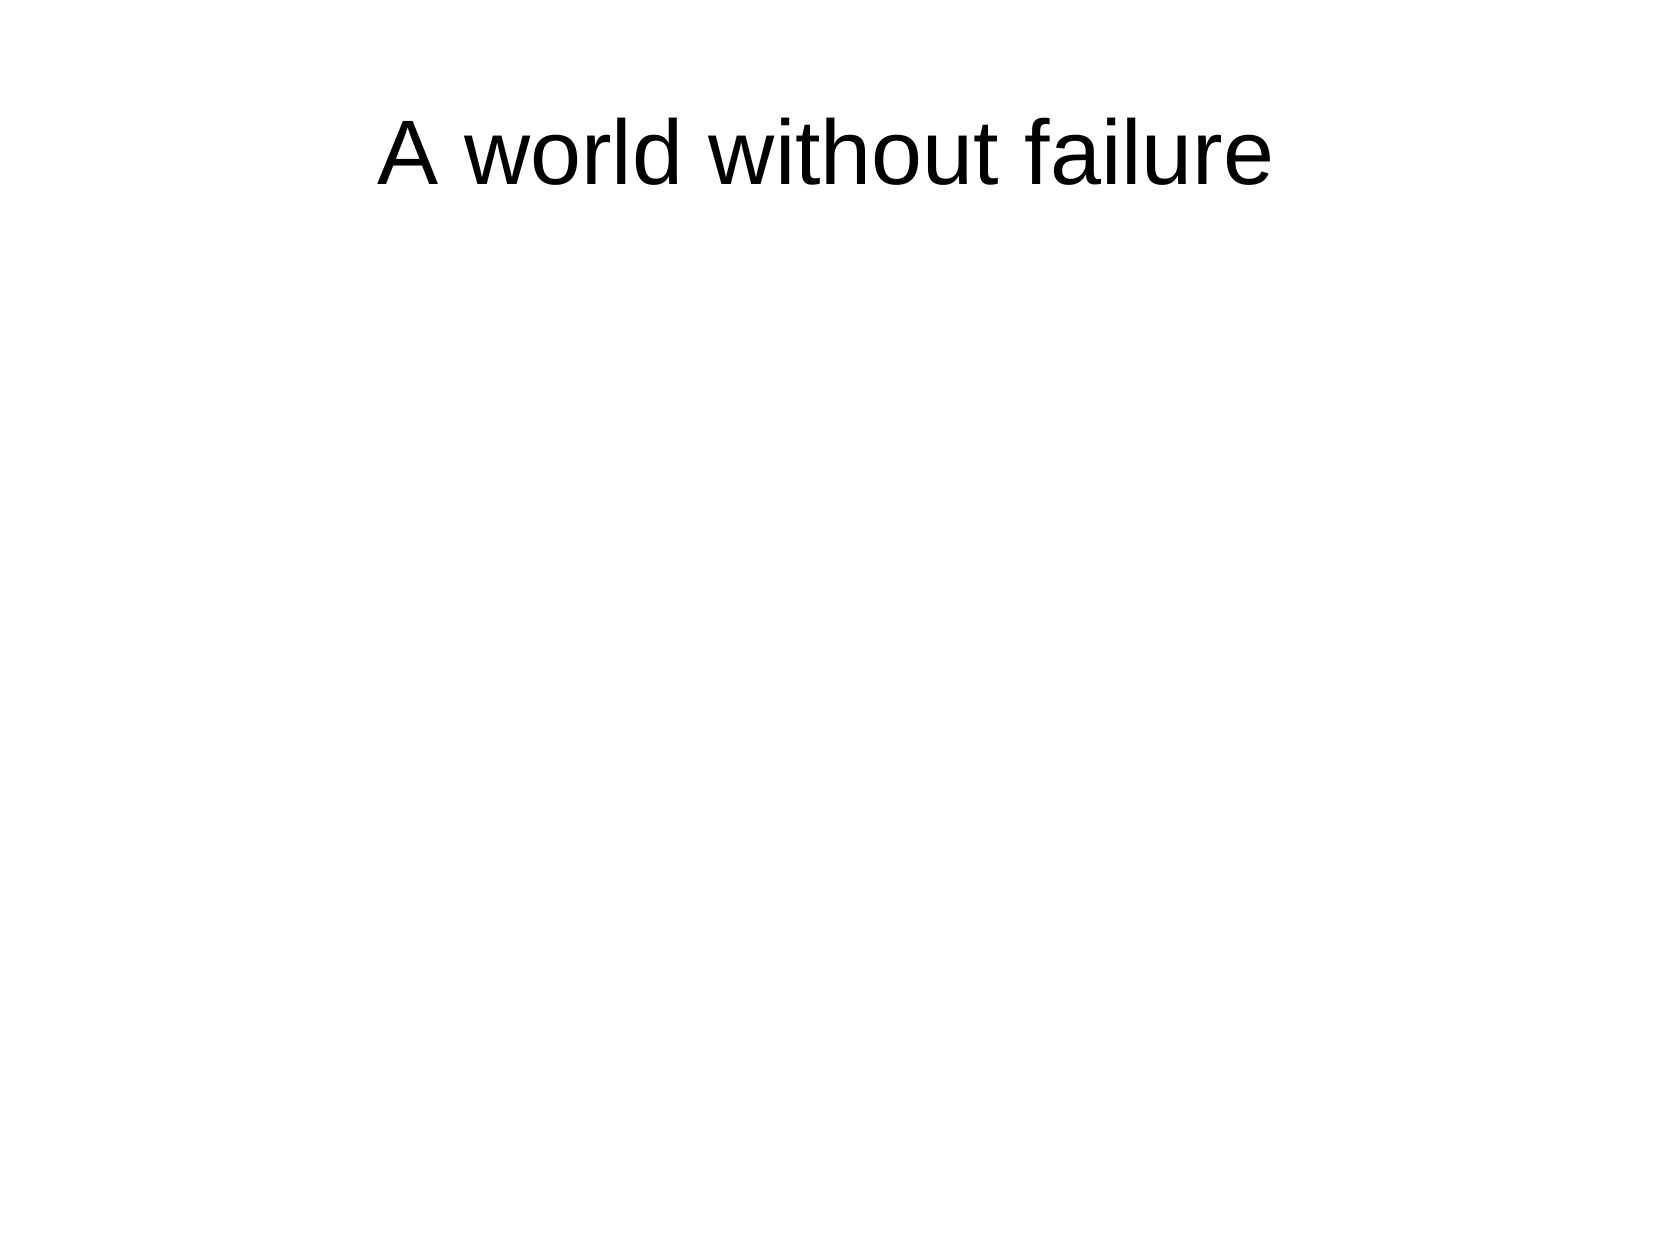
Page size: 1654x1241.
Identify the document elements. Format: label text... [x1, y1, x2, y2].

title A world without failure [82, 56, 1571, 250]
